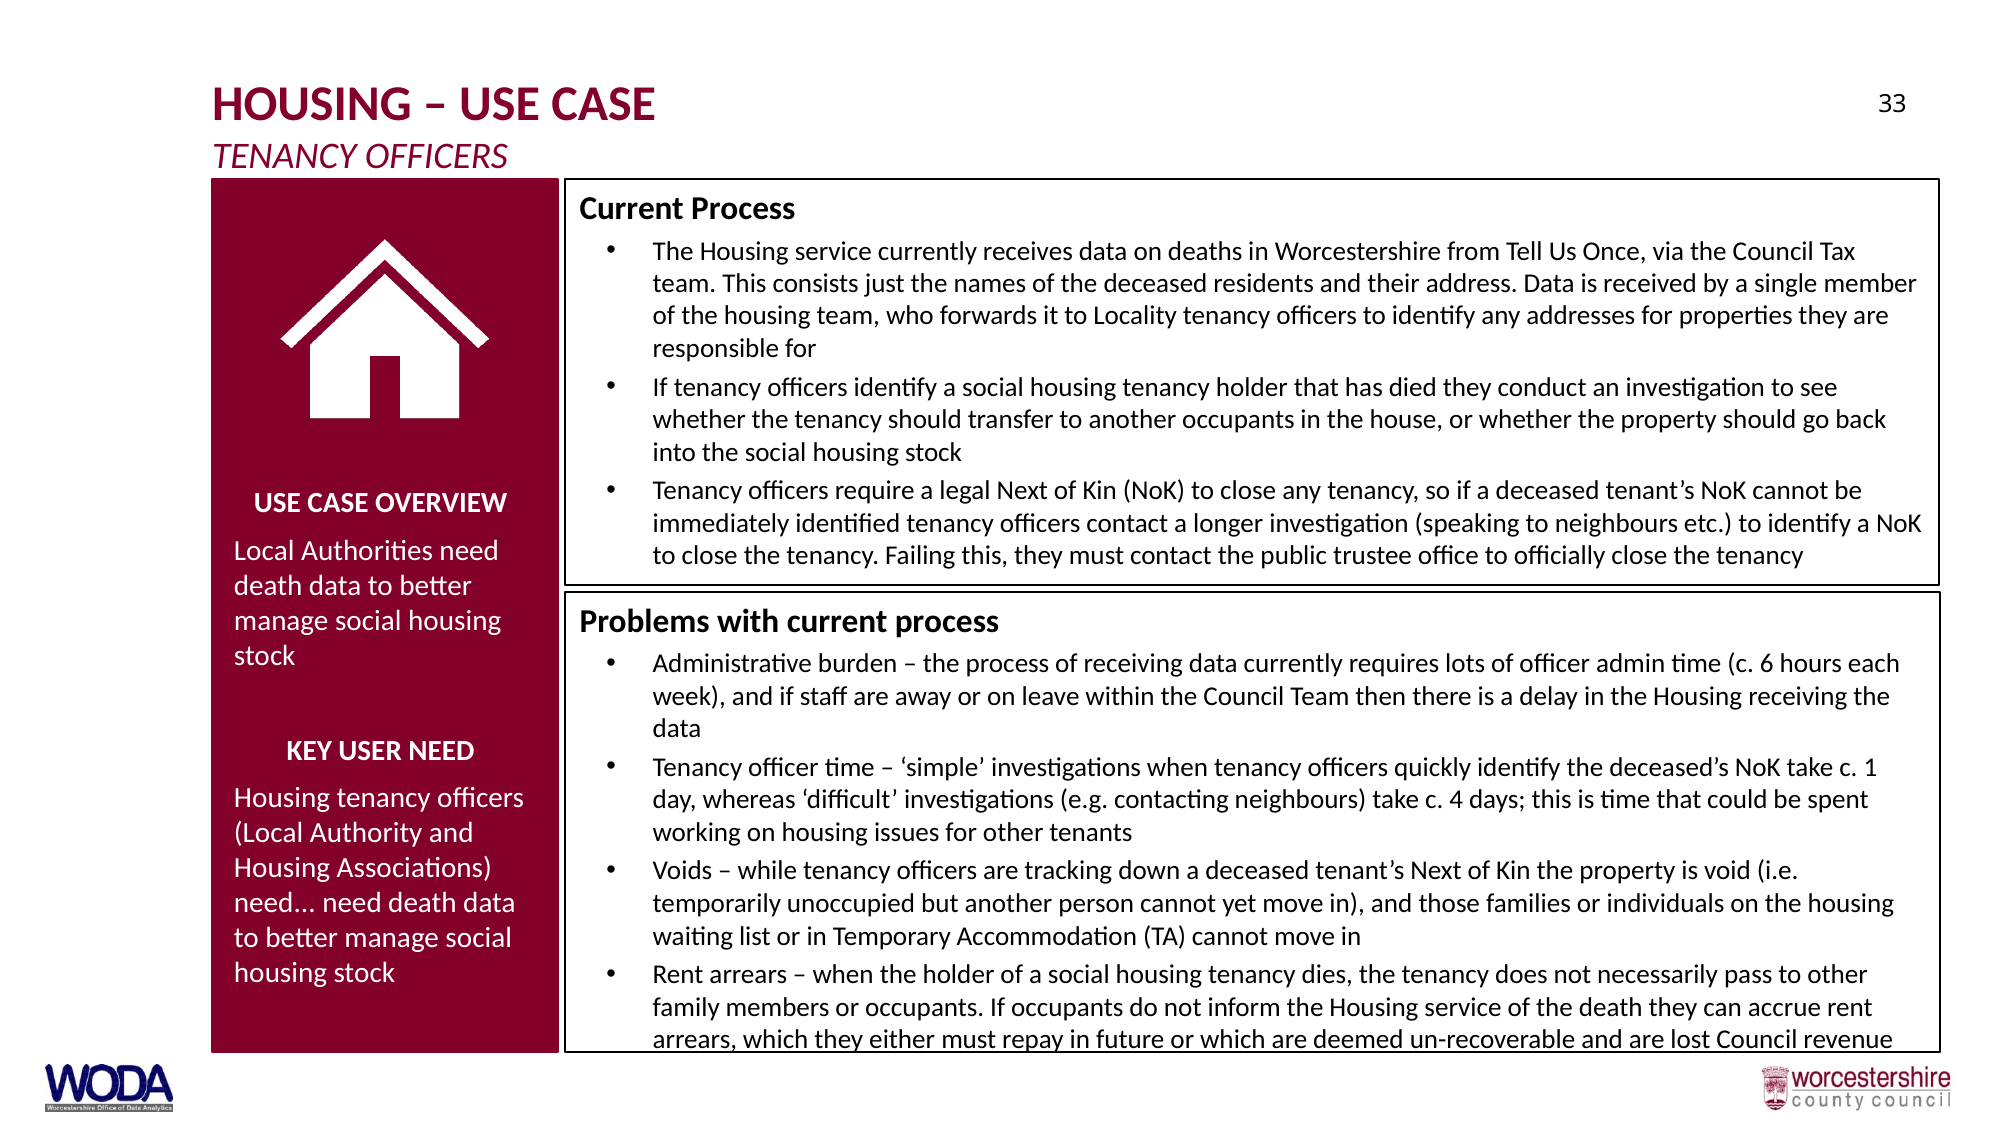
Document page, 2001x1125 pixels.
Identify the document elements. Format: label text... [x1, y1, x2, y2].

picture [1749, 1055, 1971, 1121]
text_box [212, 183, 558, 1052]
text_box Current Process The Housing service currently receives data on deaths in Worcestershire from Tell Us Once, via the Council Tax team. This consists just the names of the deceased residents and their address. Data is received by a single member of the housing team, who forwards it to Locality tenancy officers to identify any addresses for properties they are responsible for If tenancy officers identify a social housing tenancy holder that has died they conduct an investigation to see whether the tenancy should transfer to another occupants in the house, or whether the property should go back into the social housing stock Tenancy officers require a legal Next of Kin (NoK) to close any tenancy, so if a deceased tenant’s NoK cannot be immediately identified tenancy officers contact a longer investigation (speaking to neighbours etc.) to identify a NoK to close the tenancy. Failing this, they must contact the public trustee office to officially close the tenancy [564, 179, 1939, 585]
slide_number <number> [1850, 87, 1907, 148]
text_box Problems with current process Administrative burden – the process of receiving data currently requires lots of officer admin time (c. 6 hours each week), and if staff are away or on leave within the Council Team then there is a delay in the Housing receiving the data Tenancy officer time – ‘simple’ investigations when tenancy officers quickly identify the deceased’s NoK take c. 1 day, whereas ‘difficult’ investigations (e.g. contacting neighbours) take c. 4 days; this is time that could be spent working on housing issues for other tenants Voids – while tenancy officers are tracking down a deceased tenant’s Next of Kin the property is void (i.e. temporarily unoccupied but another person cannot yet move in), and those families or individuals on the housing waiting list or in Temporary Accommodation (TA) cannot move in Rent arrears – when the holder of a social housing tenancy dies, the tenancy does not necessarily pass to other family members or occupants. If occupants do not inform the Housing service of the death they can accrue rent arrears, which they either must repay in future or which are deemed un-recoverable and are lost Council revenue [564, 591, 1940, 1052]
picture [265, 209, 504, 448]
picture [45, 1064, 173, 1112]
text_box USE CASE OVERVIEW Local Authorities need death data to better manage social housing stock KEY USER NEED Housing tenancy officers (Local Authority and Housing Associations) need... need death data to better manage social housing stock [218, 381, 550, 1003]
title HOUSING – USE CASE TENANCY OFFICERS [212, 70, 1809, 183]
